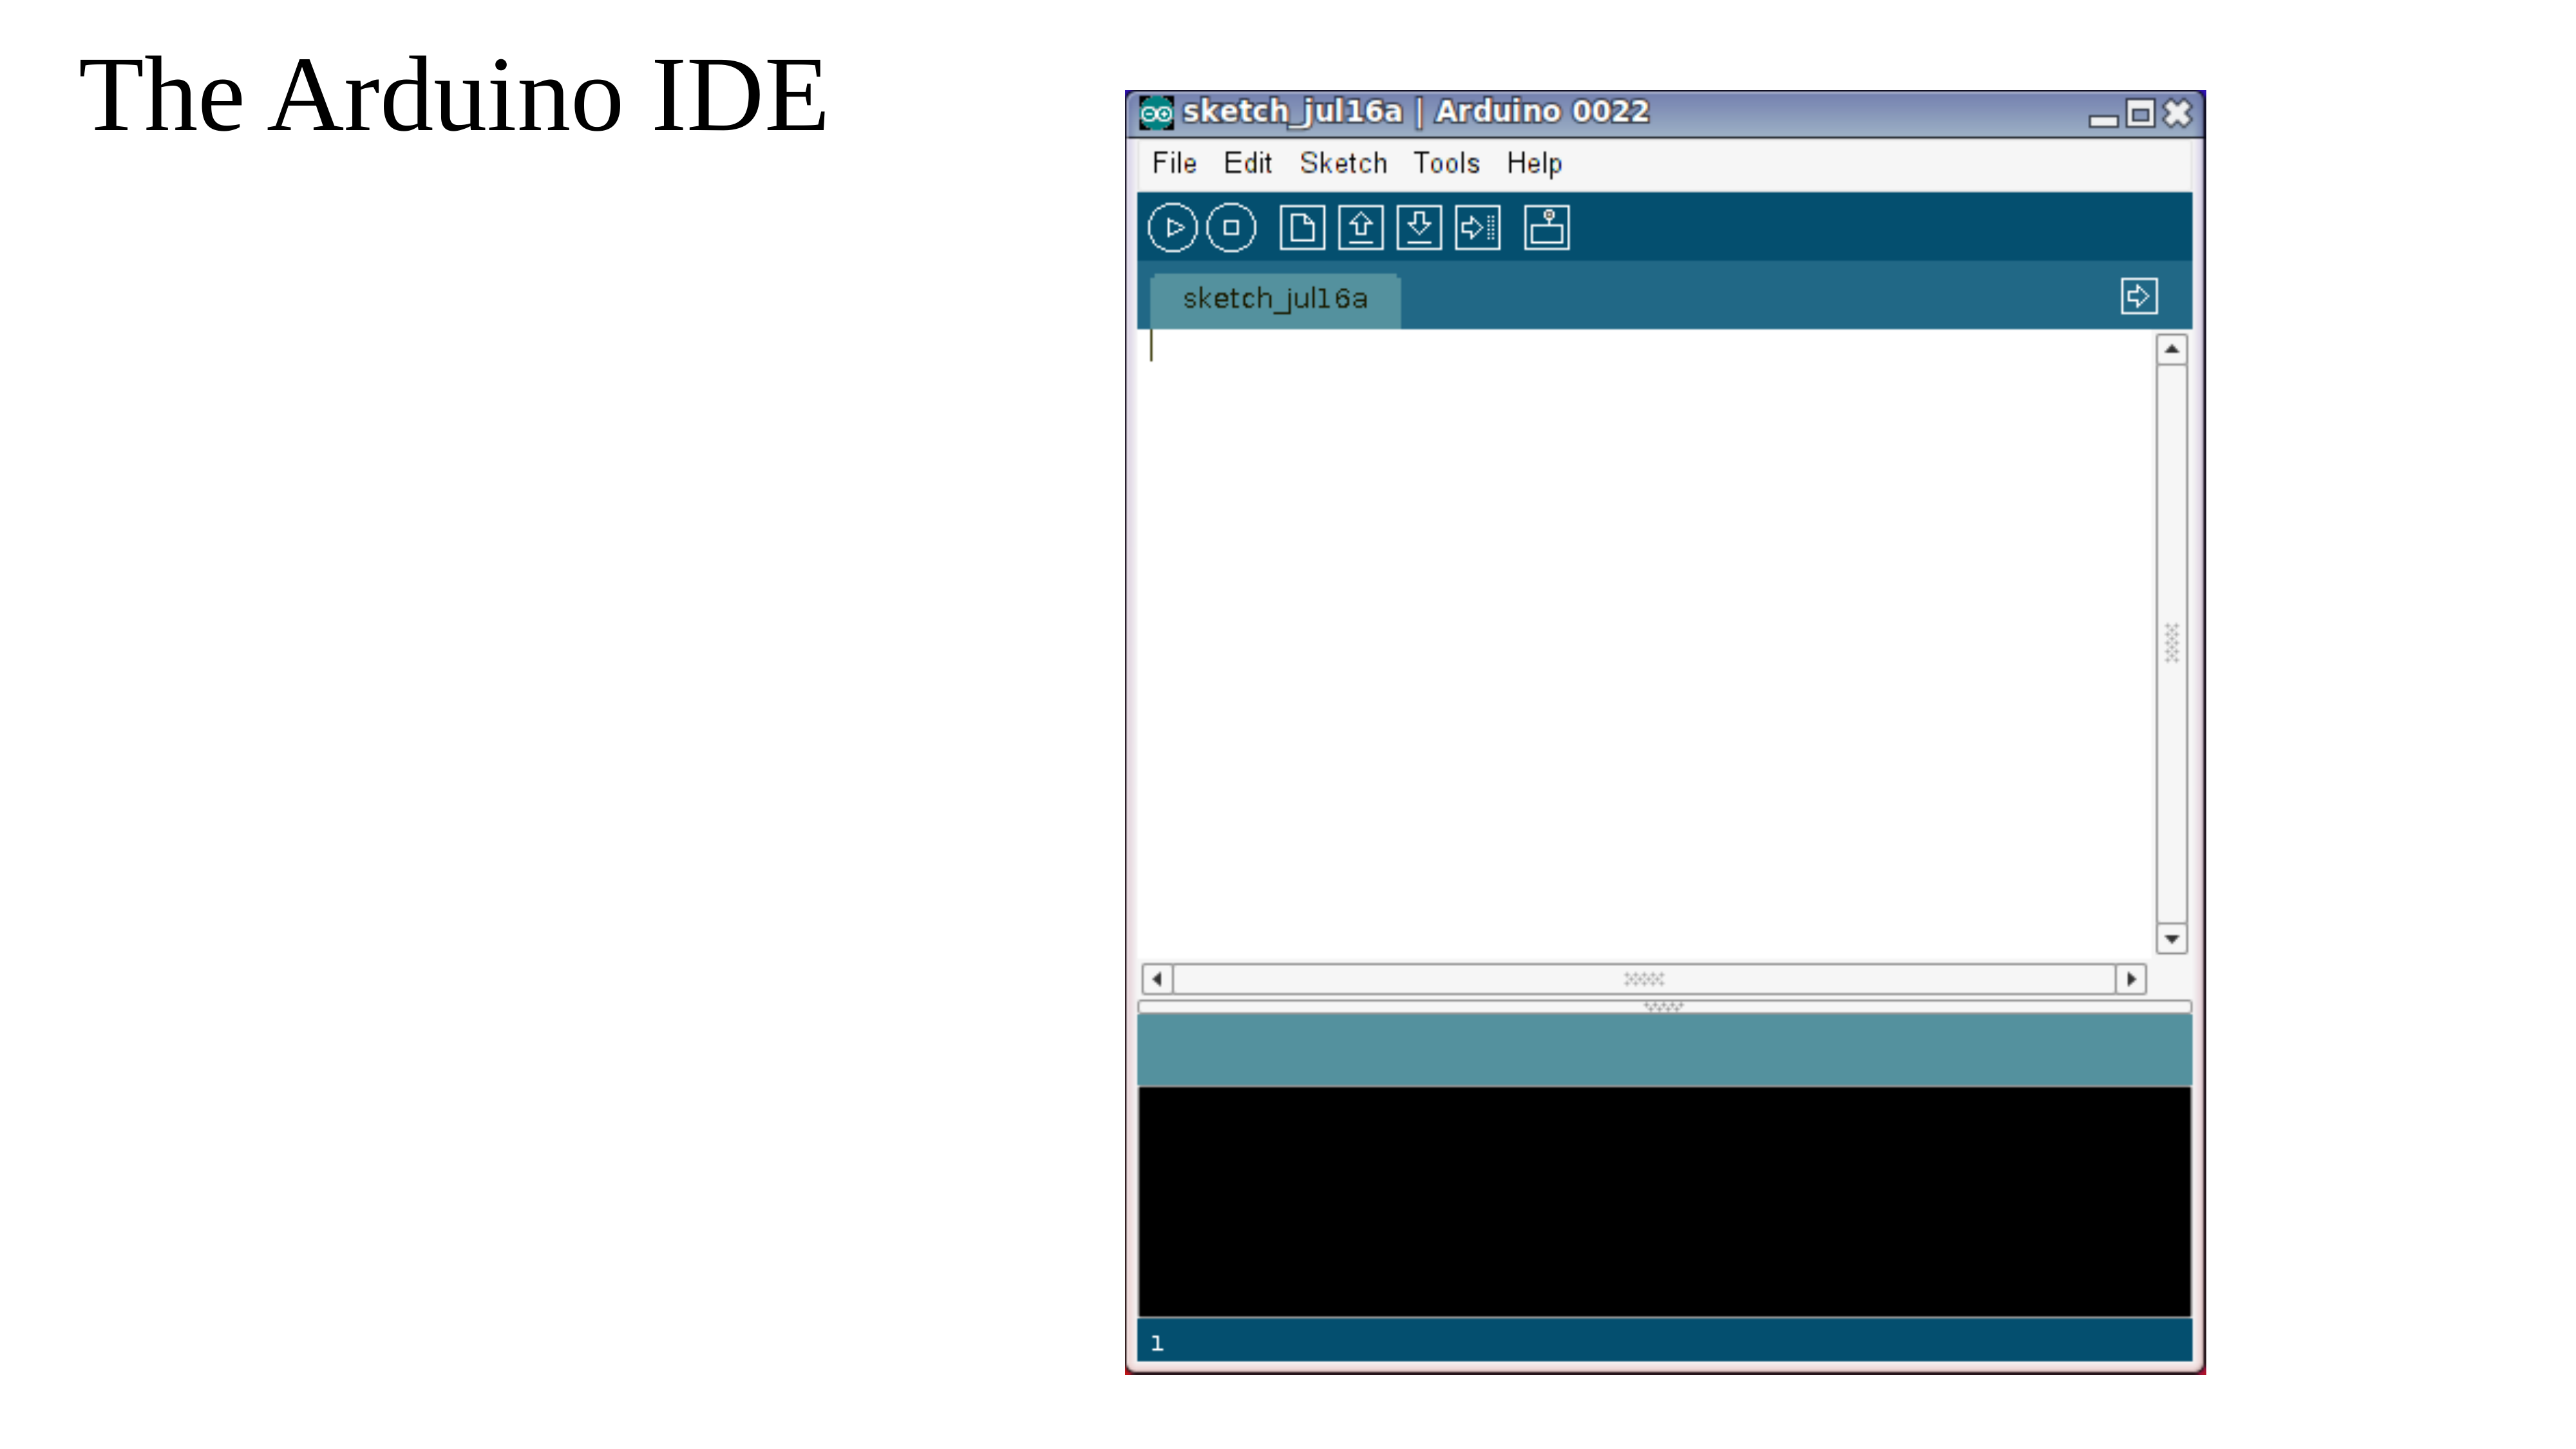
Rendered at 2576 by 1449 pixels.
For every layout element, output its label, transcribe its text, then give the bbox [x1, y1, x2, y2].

title The Arduino IDE [73, 17, 1551, 157]
picture [1125, 90, 2206, 1376]
